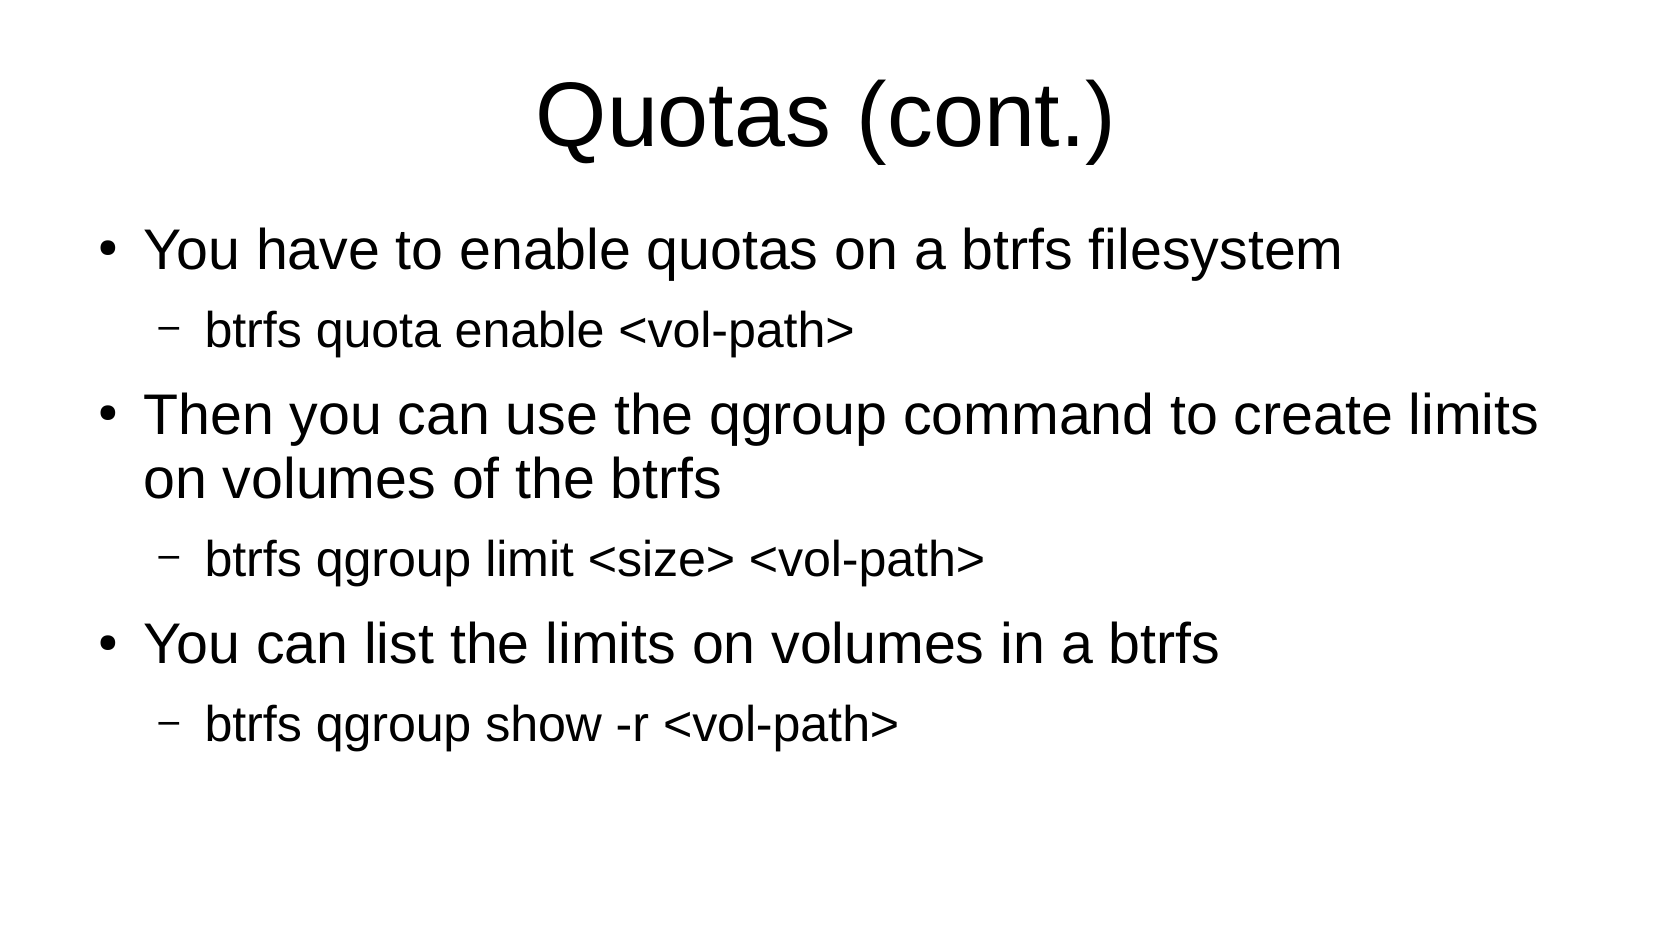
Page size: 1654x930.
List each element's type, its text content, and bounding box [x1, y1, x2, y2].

list You have to enable quotas on a btrfs filesystem btrfs quota enable <vol-path> Then you can use the qgroup command to create limits on volumes of the btrfs btrfs qgroup limit <size> <vol-path> You can list the limits on volumes in a btrfs btrfs qgroup show -r <vol-path> [82, 217, 1571, 757]
title Quotas (cont.) [82, 37, 1571, 193]
